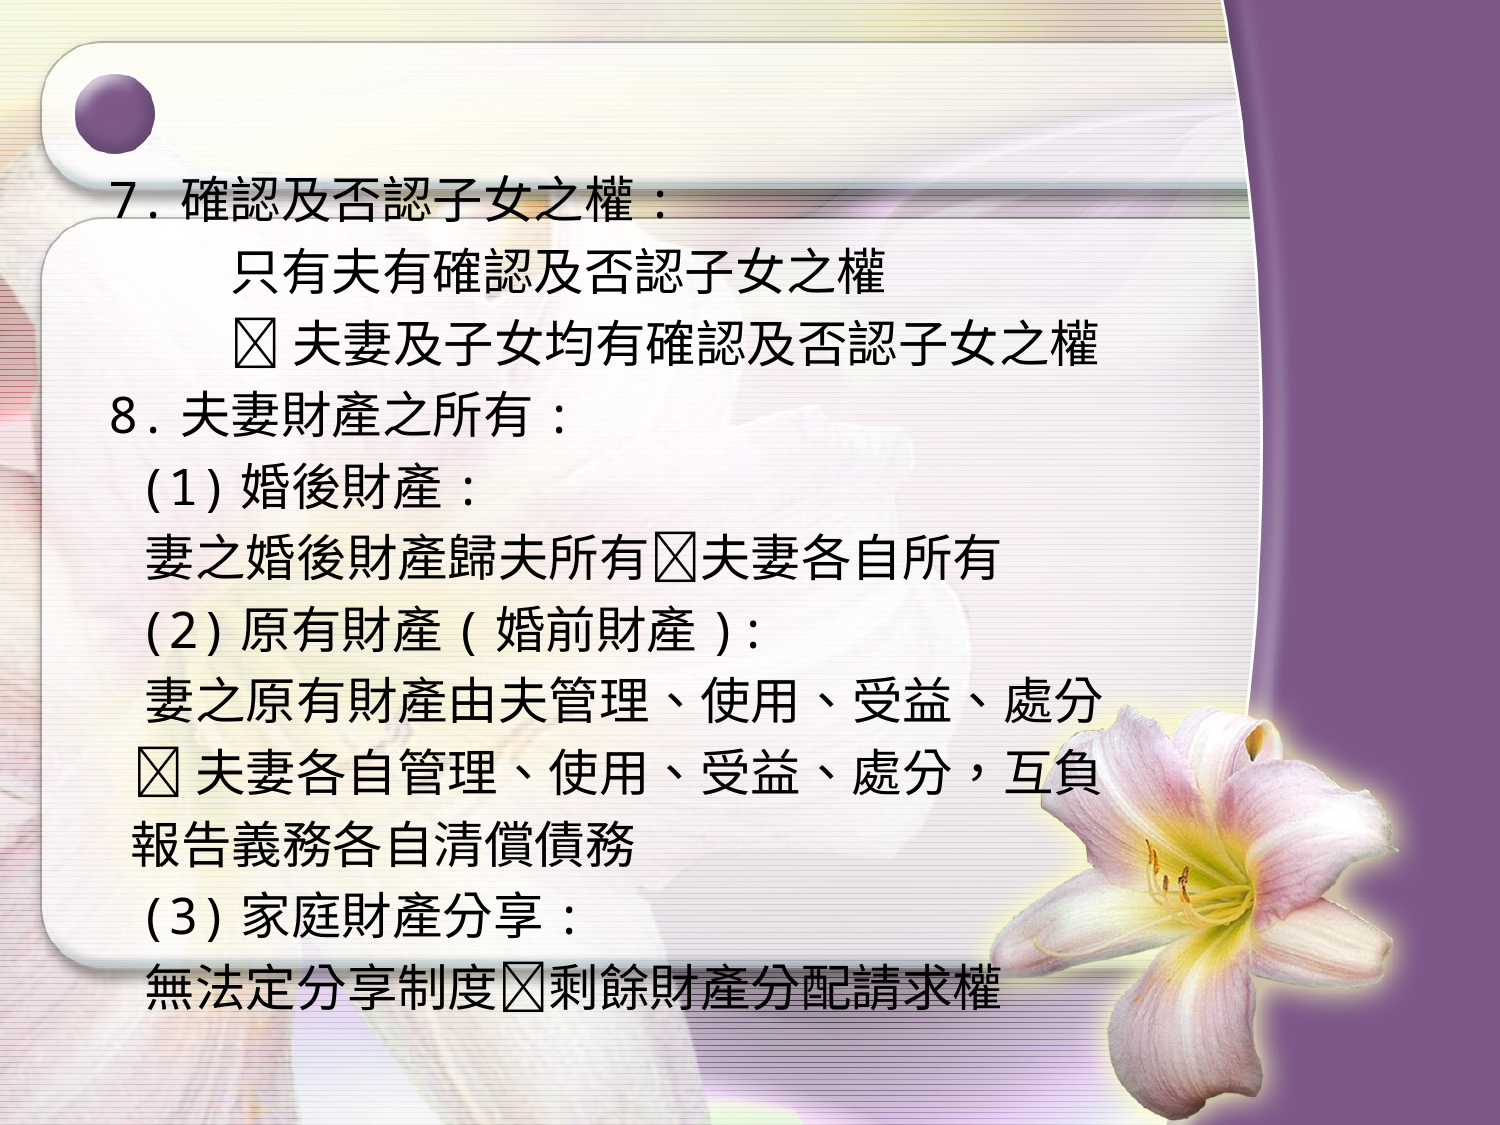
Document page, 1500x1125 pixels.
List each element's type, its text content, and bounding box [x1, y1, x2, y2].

list 7.確認及否認子女之權: 只有夫有確認及否認子女之權 夫妻及子女均有確認及否認子女之權 8.夫妻財產之所有: (1)婚後財產: 妻之婚後財產歸夫所有夫妻各自所有 (2)原有財產(婚前財產): 妻之原有財產由夫管理、使用、受益、處分 夫妻各自管理、使用、受益、處分，互負 報告義務各自清償債務 (3)家庭財產分享: 無法定分享制度剩餘財產分配請求權 [41, 172, 1199, 1097]
